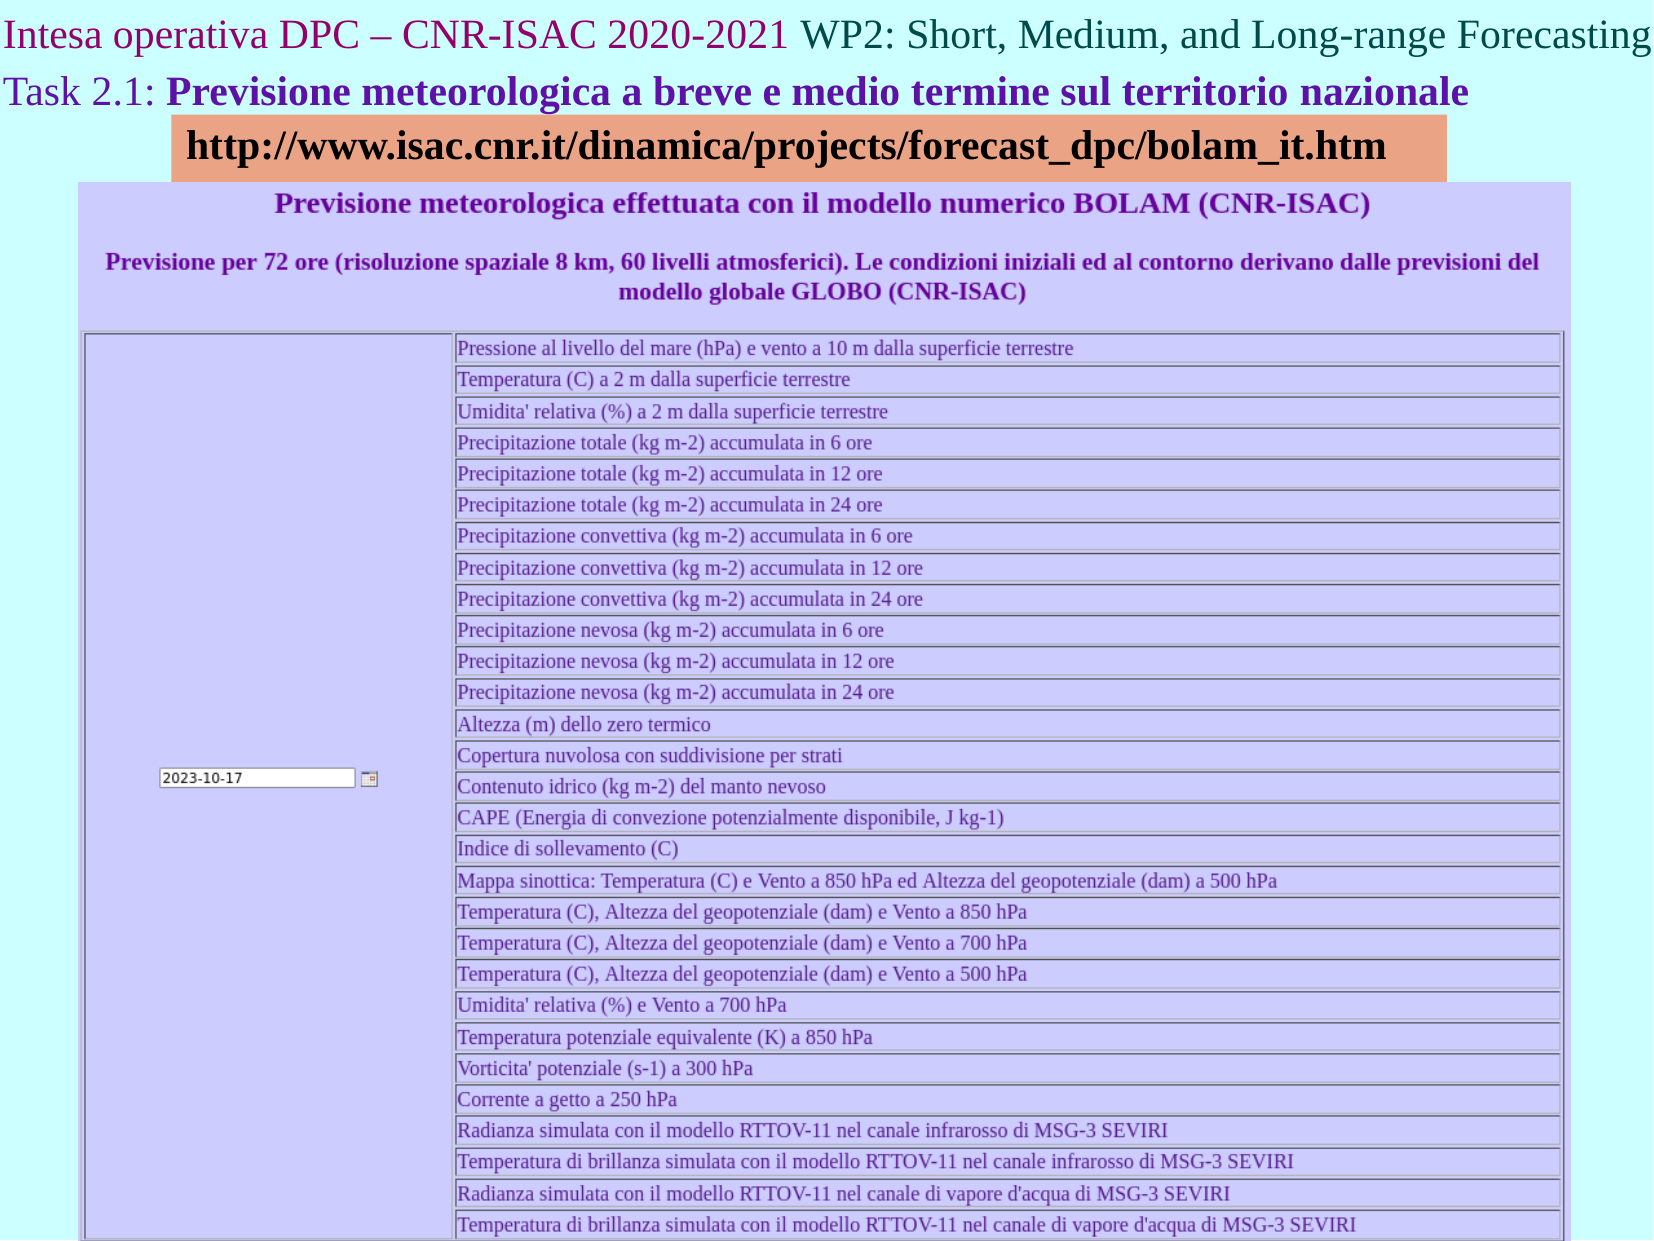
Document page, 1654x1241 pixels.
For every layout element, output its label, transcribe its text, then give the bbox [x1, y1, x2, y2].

text_box Intesa operativa DPC – CNR-ISAC 2020-2021 WP2: Short, Medium, and Long-range Forecasting Task 2.1: Previsione meteorologica a breve e medio termine sul territorio nazionale [0, 8, 1654, 154]
picture [78, 182, 1571, 1241]
text_box http://www.isac.cnr.it/dinamica/projects/forecast_dpc/bolam_it.htm [171, 114, 1447, 182]
